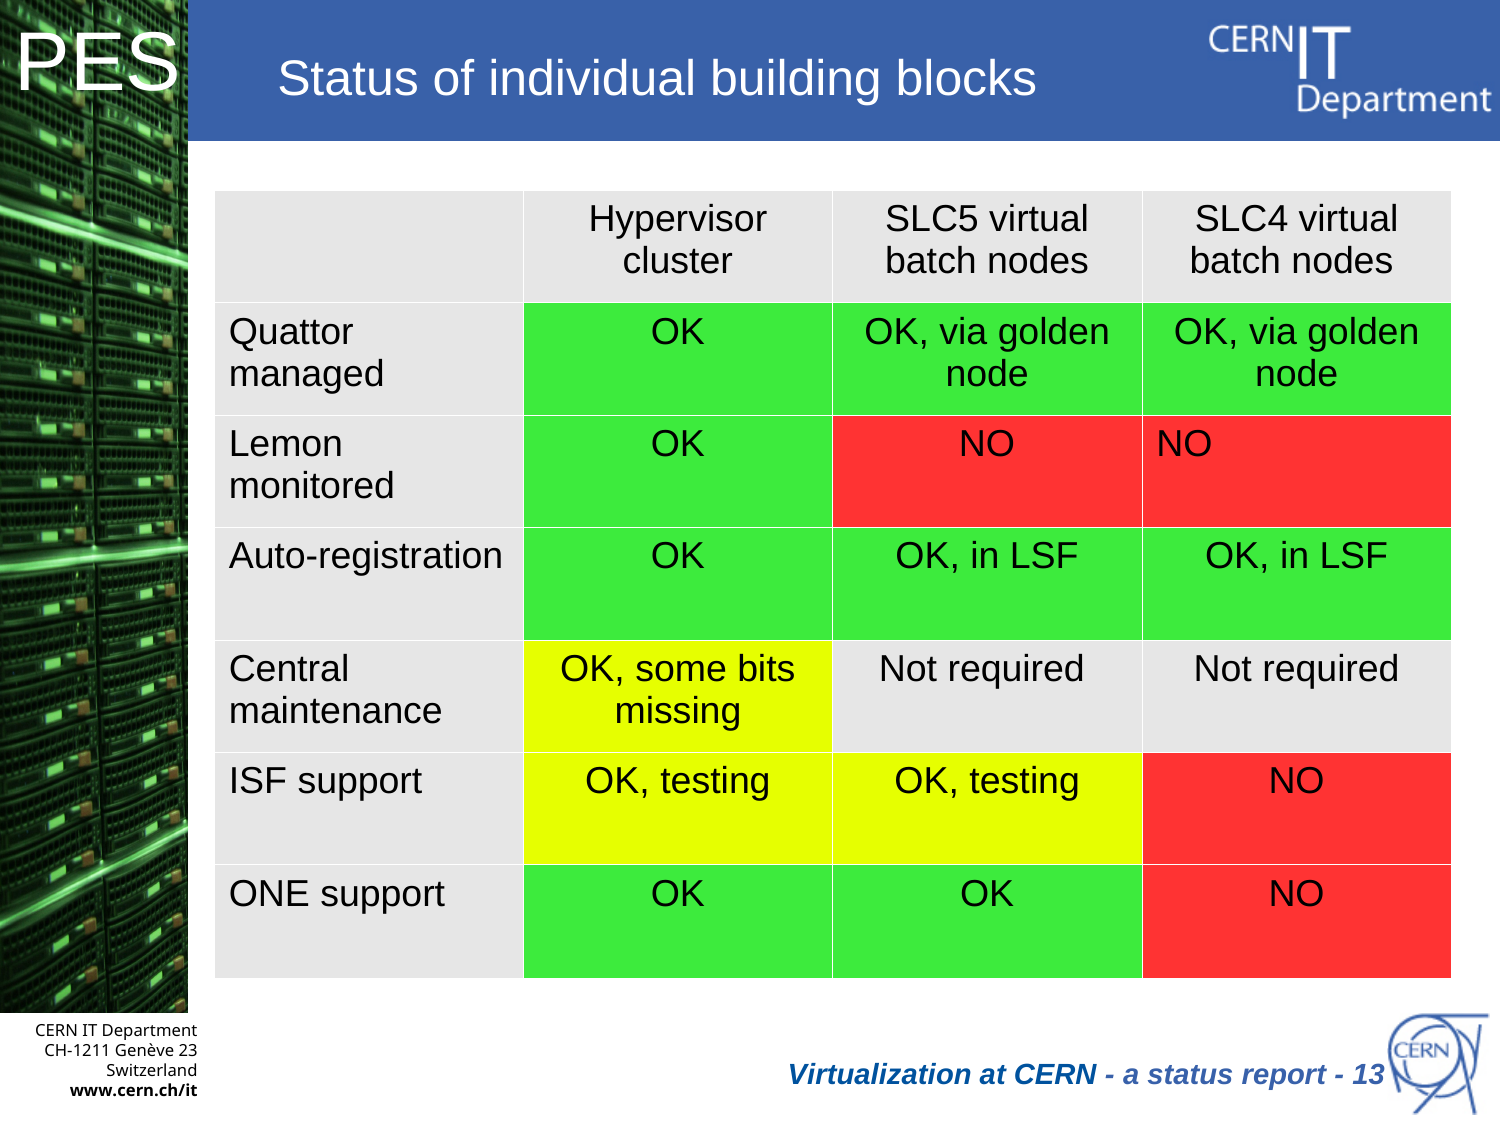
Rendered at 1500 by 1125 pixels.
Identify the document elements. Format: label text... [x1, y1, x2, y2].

table_cell ISF support [215, 753, 523, 864]
table_cell Quattor managed [215, 303, 523, 415]
table_cell NO [1143, 416, 1451, 527]
table_header [215, 191, 523, 302]
table_cell NO [1143, 753, 1451, 864]
table_cell NO [1143, 865, 1451, 978]
table_cell OK [524, 528, 832, 640]
table_header Hypervisor cluster [524, 191, 832, 302]
table_cell OK [524, 303, 832, 415]
table_header SLC4 virtual batch nodes [1143, 191, 1451, 302]
table_cell OK, some bits missing [524, 641, 832, 752]
table_cell OK, in LSF [1143, 528, 1451, 640]
table_cell Not required [833, 641, 1142, 752]
table_cell Auto-registration [215, 528, 523, 640]
table_cell OK, via golden node [1143, 303, 1451, 415]
table_cell OK [833, 865, 1142, 978]
table_cell Central maintenance [215, 641, 523, 752]
picture [0, 0, 1500, 1013]
table_cell OK [524, 416, 832, 527]
table_cell OK, in LSF [833, 528, 1142, 640]
text_box Status of individual building blocks [262, 37, 1053, 113]
table_cell OK [524, 865, 832, 978]
table_cell ONE support [215, 865, 523, 978]
table_cell Lemon monitored [215, 416, 523, 527]
table_cell OK, testing [524, 753, 832, 864]
table_cell NO [833, 416, 1142, 527]
picture [1387, 1012, 1490, 1115]
table_cell OK, testing [833, 753, 1142, 864]
table_header SLC5 virtual batch nodes [833, 191, 1142, 302]
table_cell OK, via golden node [833, 303, 1142, 415]
table_cell Not required [1143, 641, 1451, 752]
